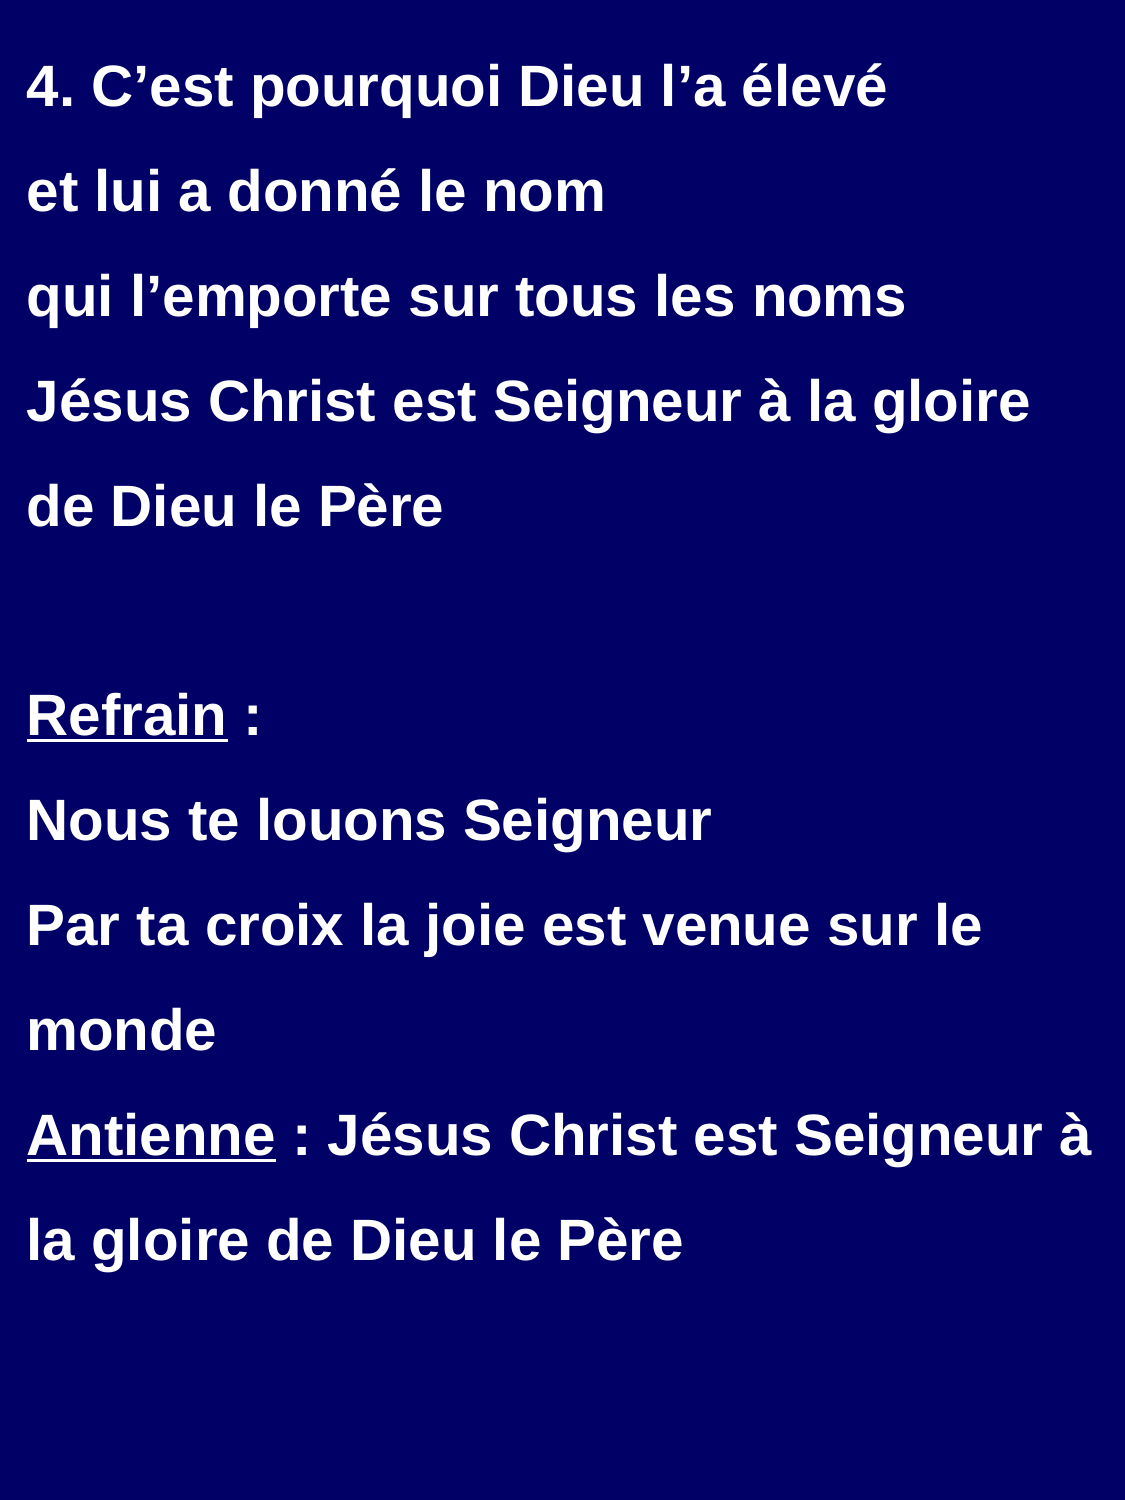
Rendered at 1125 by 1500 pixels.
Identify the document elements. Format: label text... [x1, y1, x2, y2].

text_box 4. C’est pourquoi Dieu l’a élevé et lui a donné le nom qui l’emporte sur tous les noms Jésus Christ est Seigneur à la gloire de Dieu le Père Refrain : Nous te louons Seigneur Par ta croix la joie est venue sur le monde Antienne : Jésus Christ est Seigneur à la gloire de Dieu le Père 5. Afin qu’ au nom de Jésus Tout genoux fléchisse au ciel sur terre, aux enfers. Et que toute langue proclame : Jésus Christ est Seigneur à la gloire de Dieu le Père Ref : Nous te louons Seigneur Par ta croix la joie est venue sur le monde Jésus Christ est Seigneur à la gloire de Dieu le Père [11, 5, 1125, 1500]
